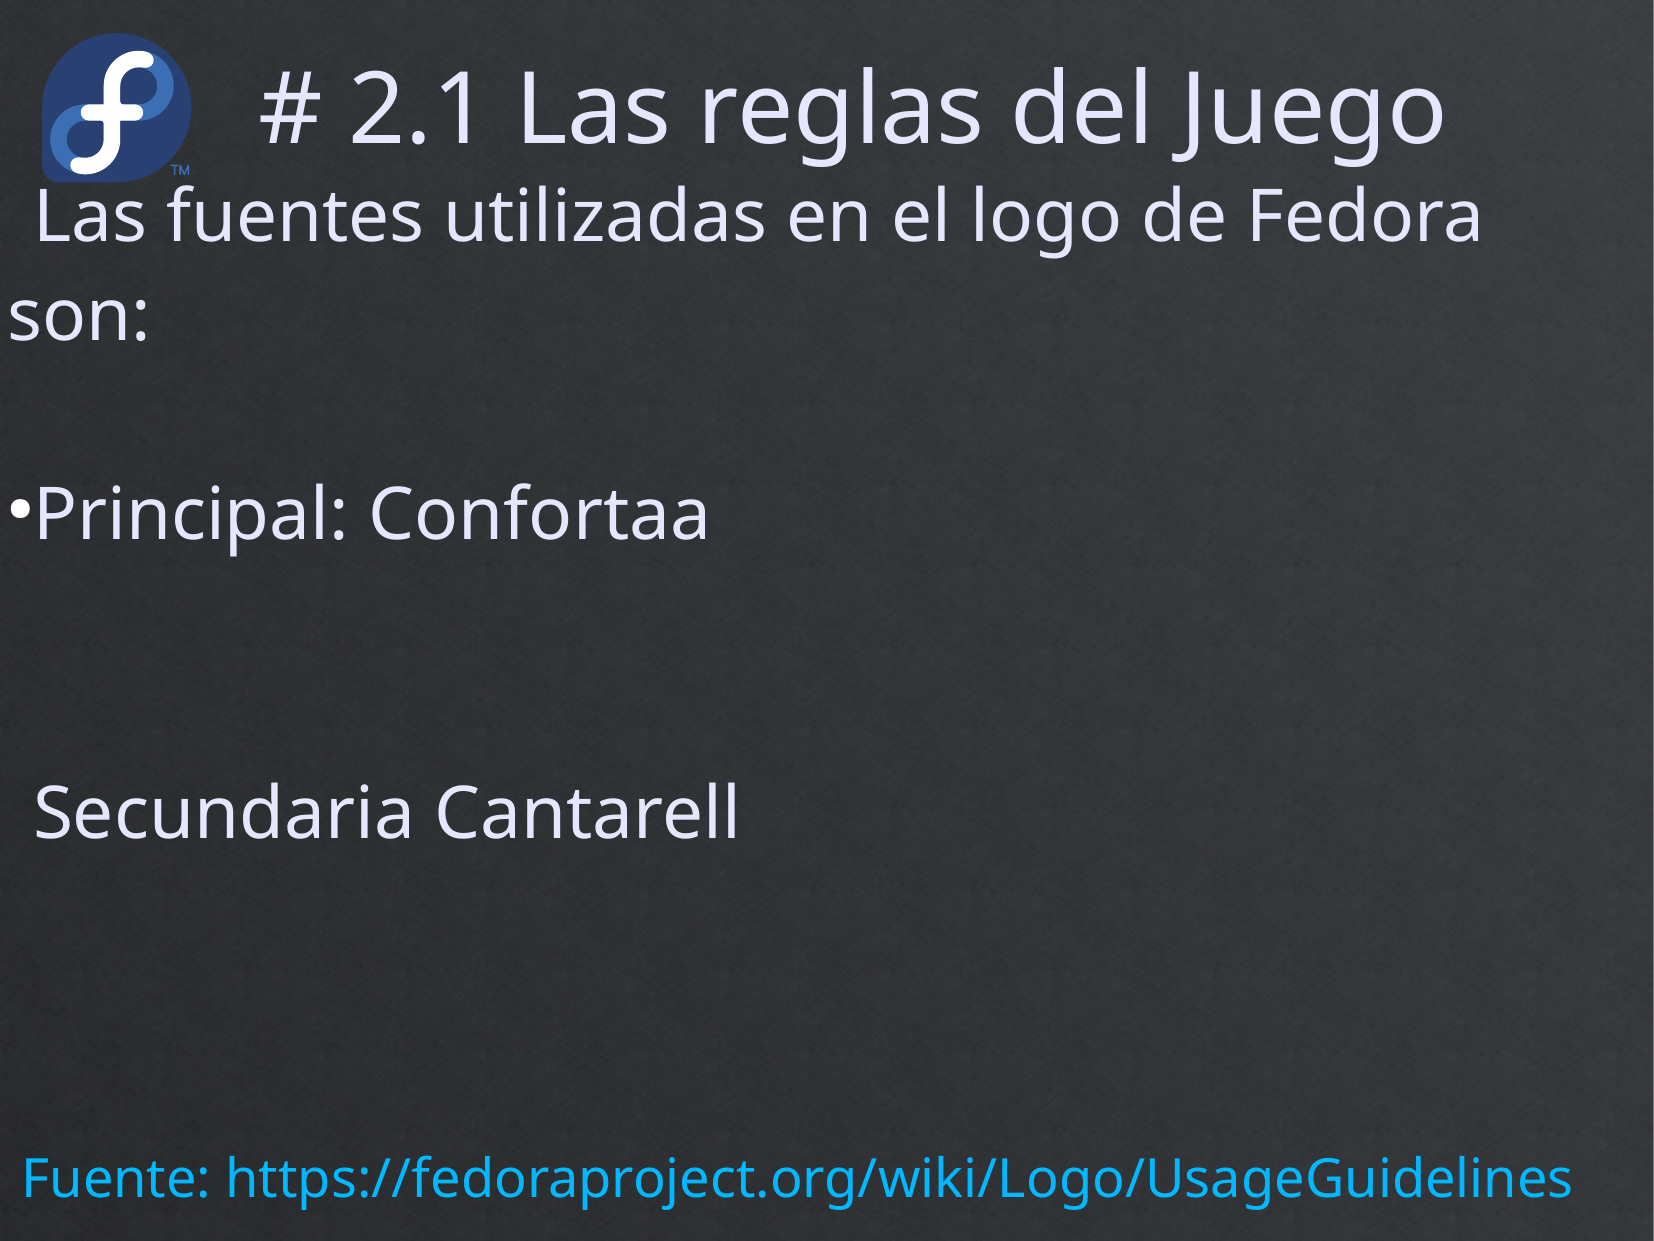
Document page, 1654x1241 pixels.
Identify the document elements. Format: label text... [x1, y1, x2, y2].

subtitle Las fuentes utilizadas en el logo de Fedora son: Principal: Confortaa Secundaria Cantarell [7, 216, 1591, 886]
picture [0, 0, 1654, 1241]
text_box Fuente: https://fedoraproject.org/wiki/Logo/UsageGuidelines [0, 1139, 1576, 1213]
title # 2.1 Las reglas del Juego [267, 30, 1642, 181]
